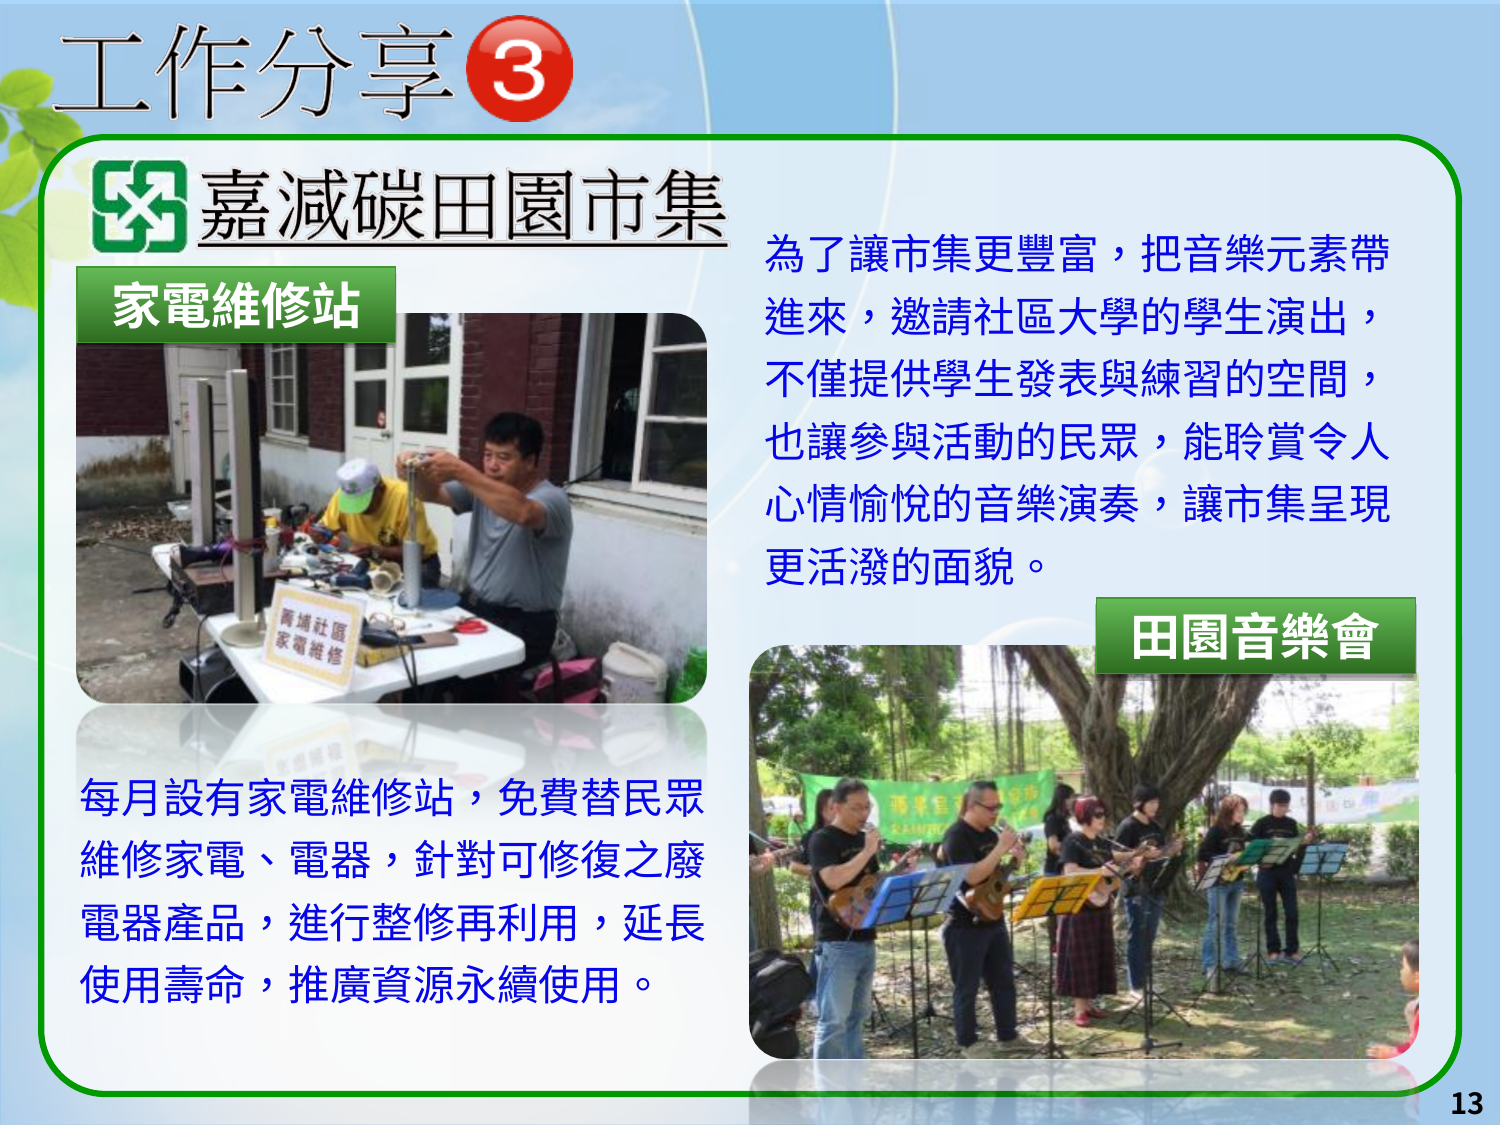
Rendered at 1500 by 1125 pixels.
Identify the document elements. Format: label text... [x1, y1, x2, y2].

text_box 每月設有家電維修站，免費替民眾維修家電、電器，針對可修復之廢電器產品，進行整修再利用，延長使用壽命，推廣資源永續使用。 [64, 751, 739, 1017]
text_box 家電維修站 [76, 267, 396, 343]
text_box 田園音樂會 [1096, 597, 1416, 674]
picture [73, 1017, 710, 1097]
text_box 為了讓市集更豐富，把音樂元素帶進來，邀請社區大學的學生演出，不僅提供學生發表與練習的空間，也讓參與活動的民眾，能聆賞令人心情愉悅的音樂演奏，讓市集呈現更活潑的面貌。 [749, 207, 1424, 599]
picture [36, 0, 573, 135]
picture [73, 313, 710, 751]
picture [746, 645, 1422, 1125]
picture [88, 156, 1500, 256]
